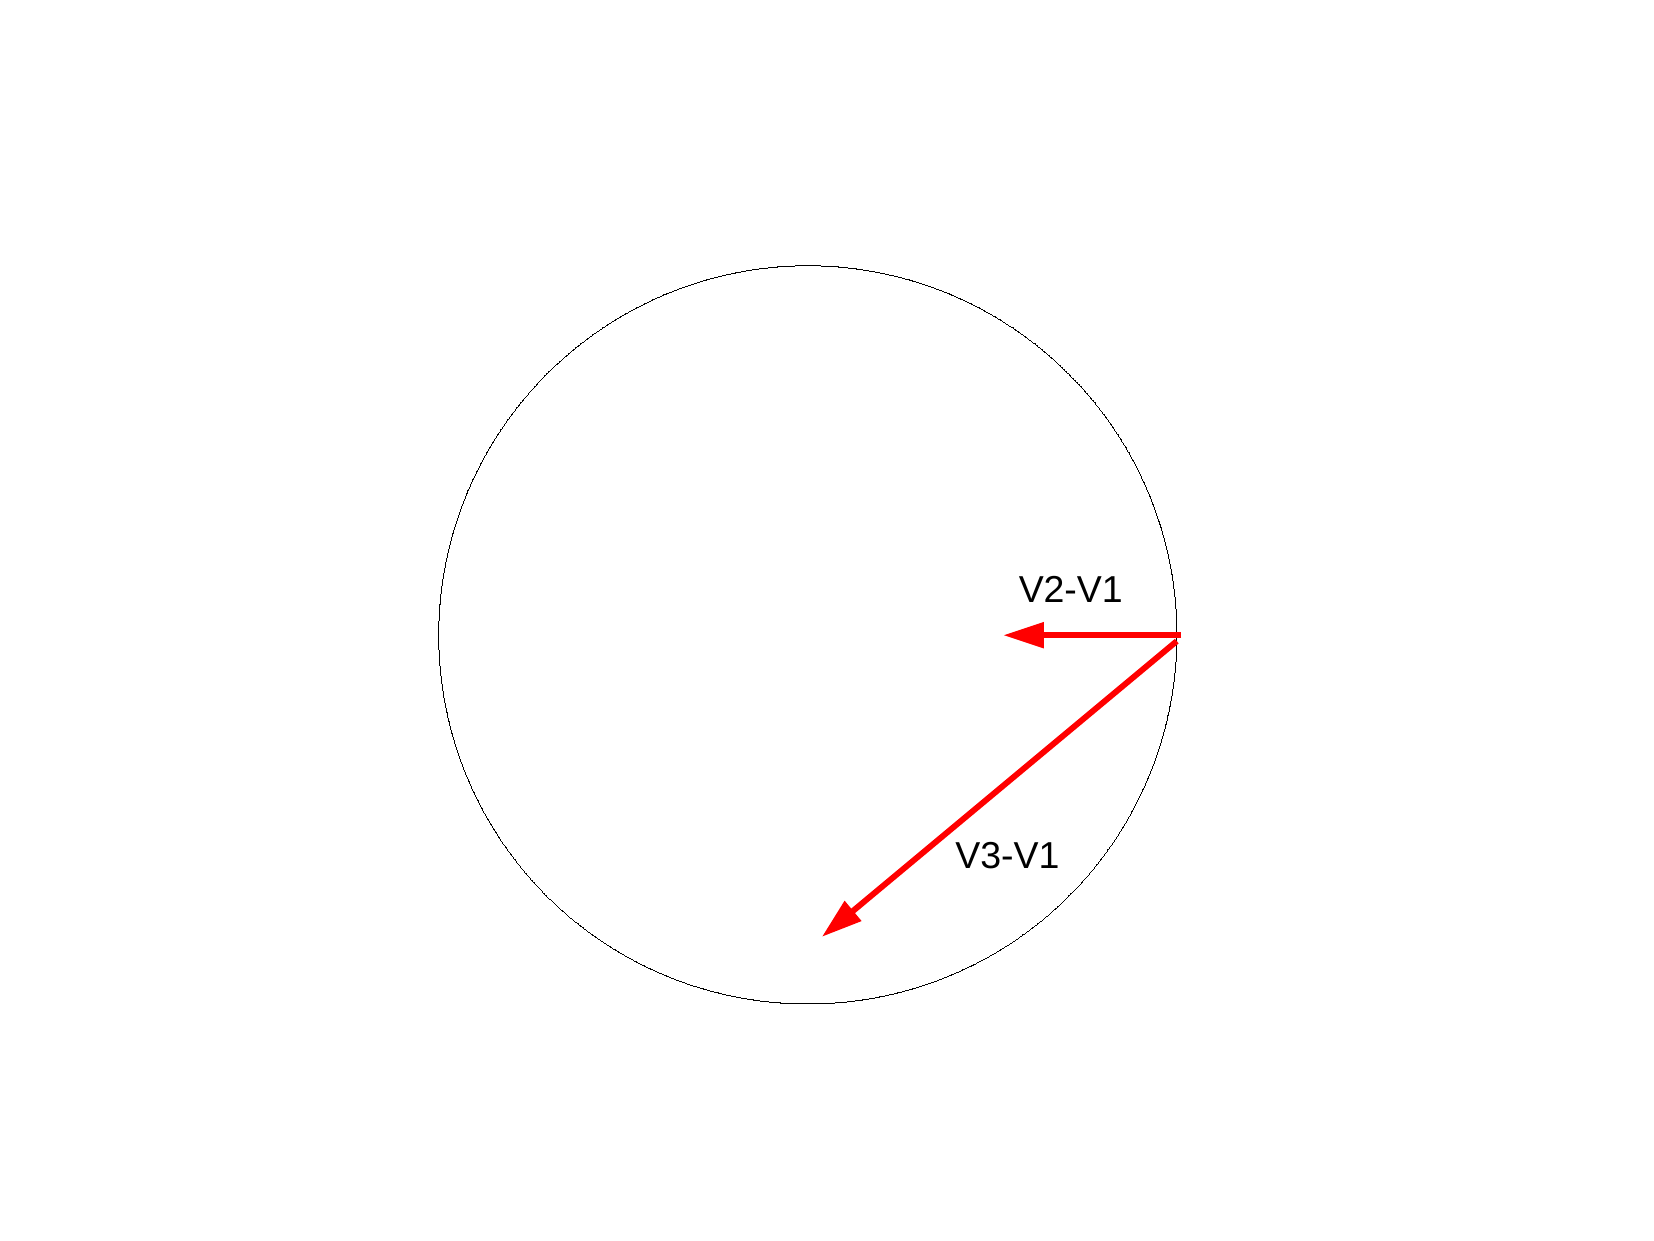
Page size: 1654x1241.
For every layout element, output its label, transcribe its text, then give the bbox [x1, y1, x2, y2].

text_box V3-V1 [940, 826, 1075, 886]
text_box V2-V1 [1003, 561, 1138, 618]
text_box [438, 265, 1177, 1004]
